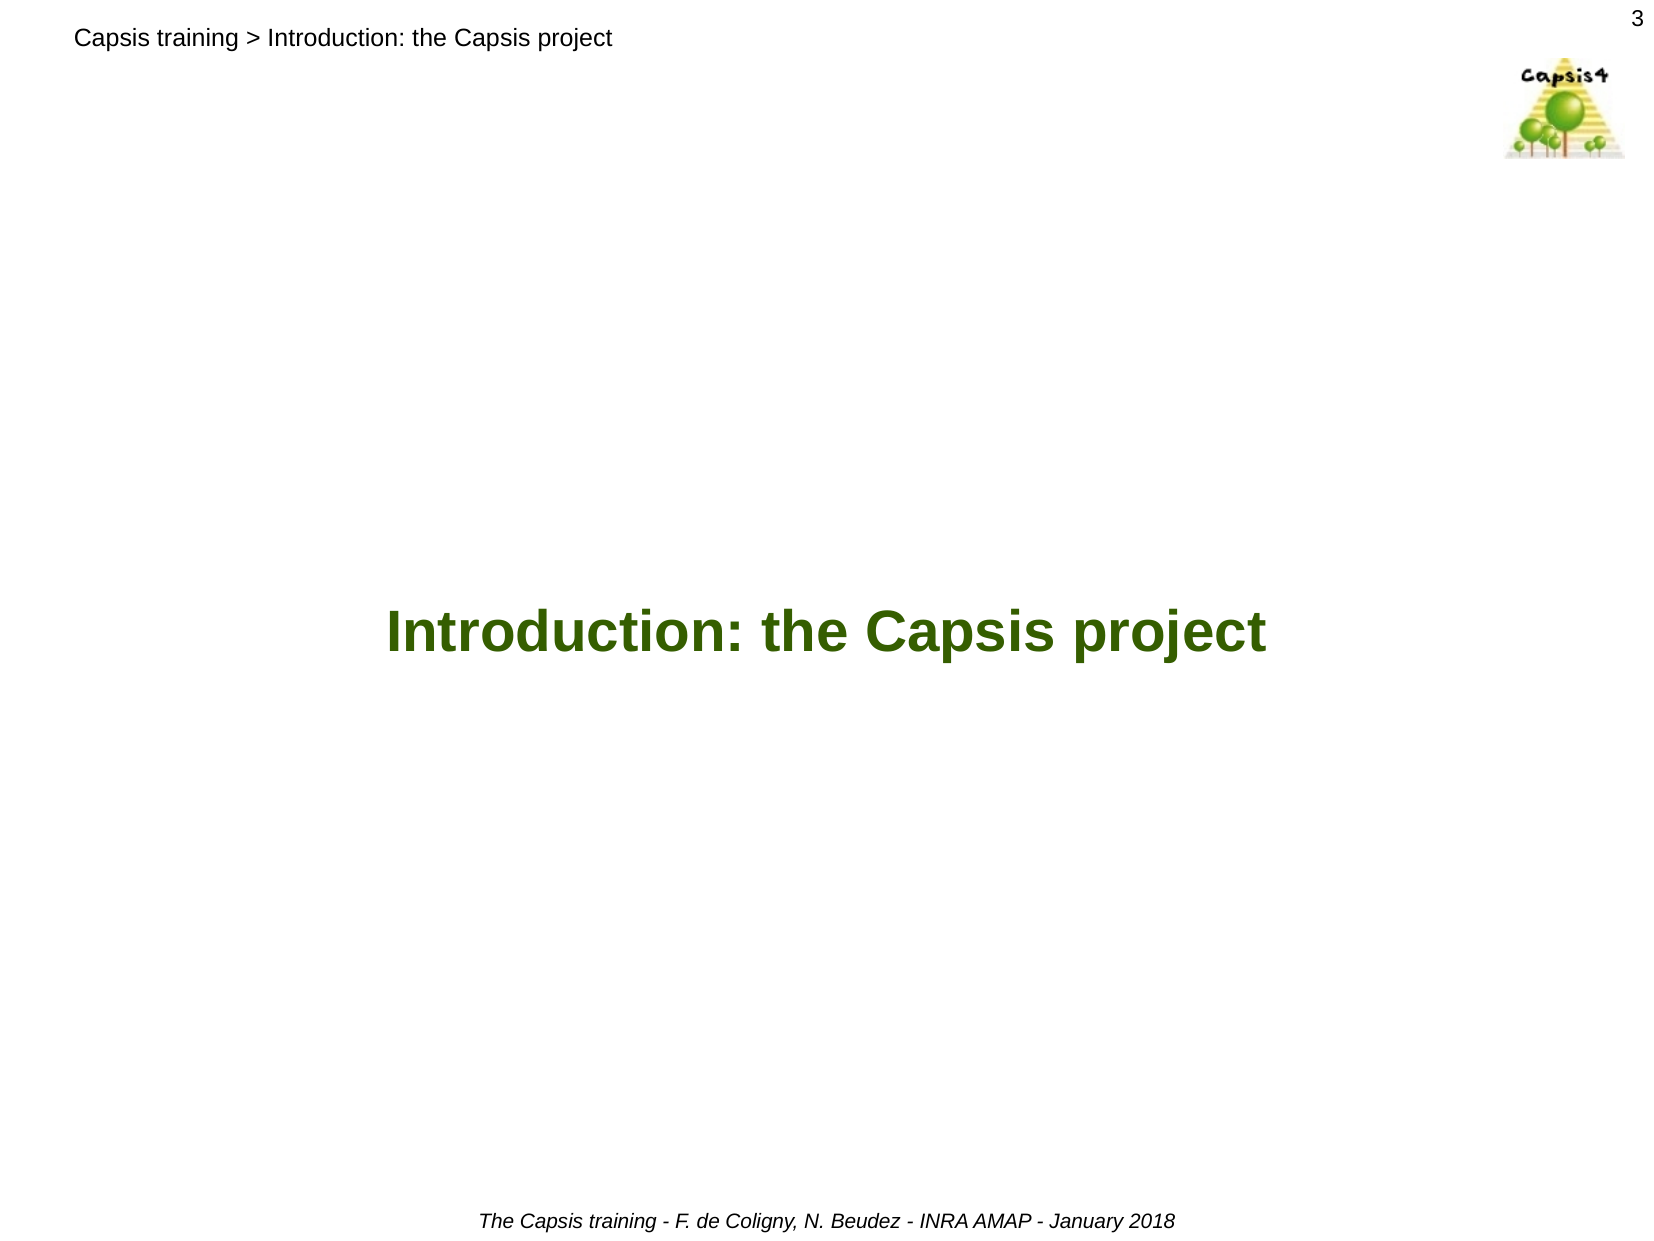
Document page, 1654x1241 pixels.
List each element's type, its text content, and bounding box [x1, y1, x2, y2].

text_box The Capsis training - F. de Coligny, N. Beudez - INRA AMAP - January 2018 [0, 1201, 1654, 1241]
text_box Introduction: the Capsis project [242, 591, 1412, 672]
picture [1503, 58, 1625, 159]
text_box Capsis training > Introduction: the Capsis project [59, 16, 1004, 60]
